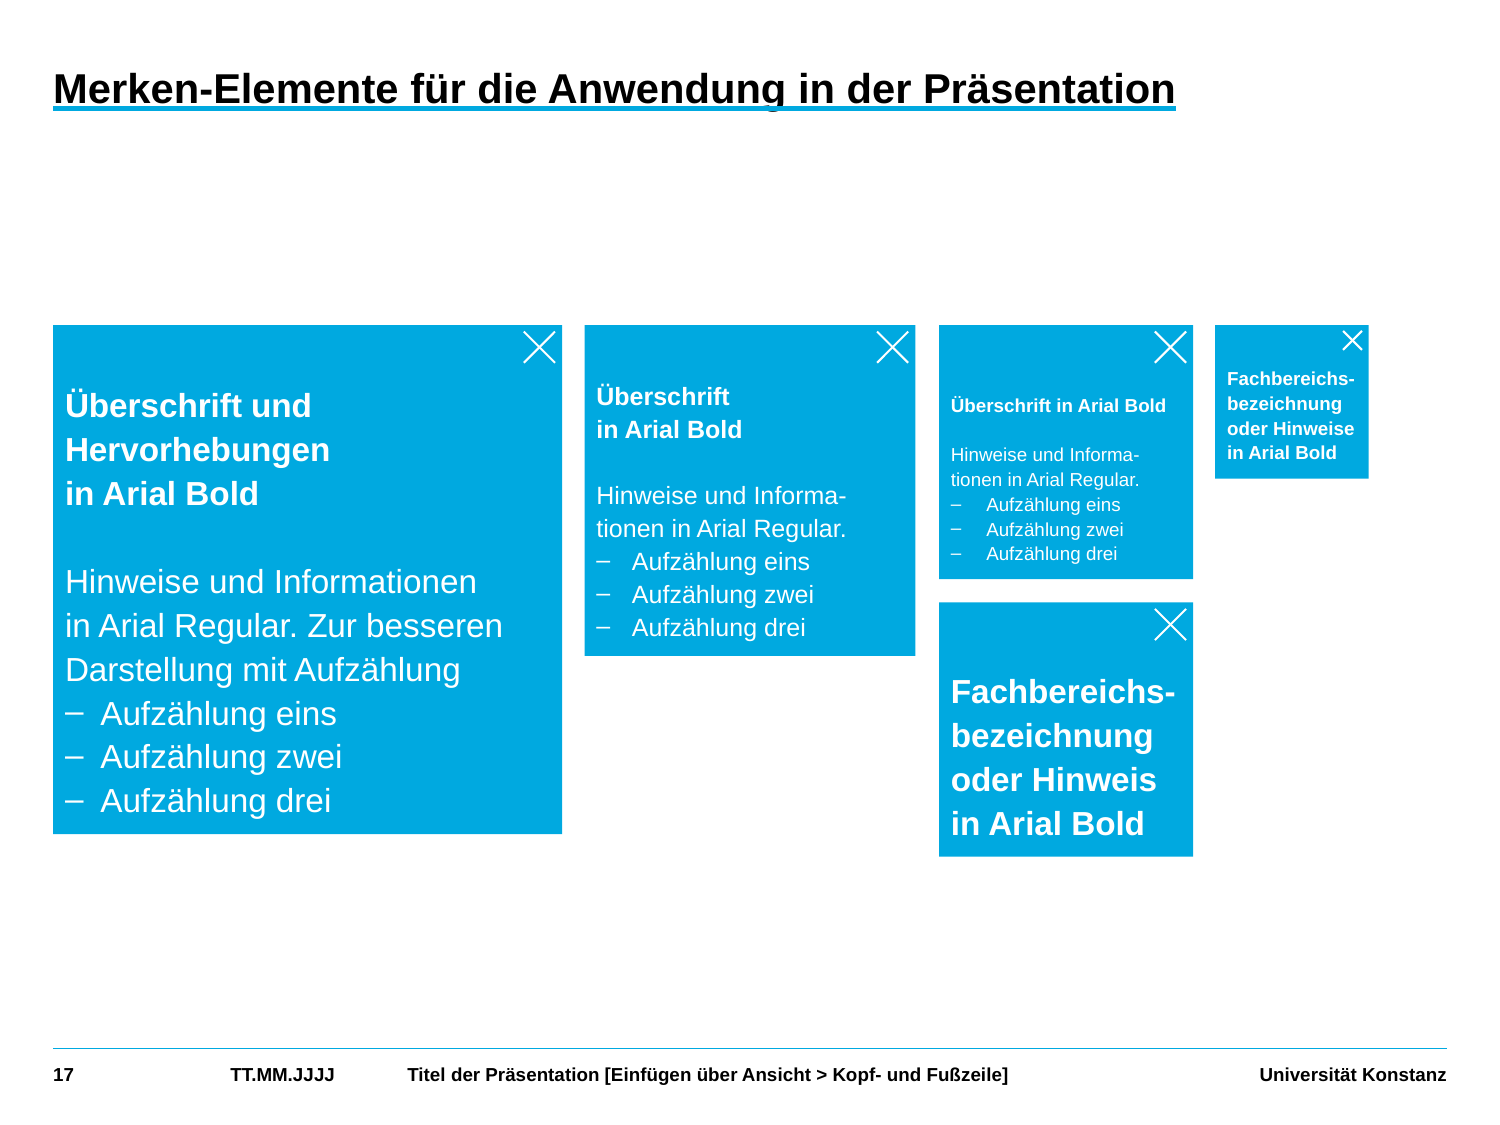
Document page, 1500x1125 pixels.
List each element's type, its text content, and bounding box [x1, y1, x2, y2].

title Merken-Elemente für die Anwendung in der Präsentation [53, 66, 1447, 244]
text_box Überschrift in Arial Bold Hinweise und Informa-tionen in Arial Regular. Aufzählung eins Aufzählung zwei Aufzählung drei [584, 325, 916, 656]
text_box Überschrift in Arial Bold Hinweise und Informa-tionen in Arial Regular. Aufzählung eins Aufzählung zwei Aufzählung drei [939, 325, 1194, 580]
text_box Fachbereichs-bezeichnung oder Hinweise in Arial Bold [1215, 325, 1369, 479]
text_box Fachbereichs-bezeichnung oder Hinweis in Arial Bold [939, 602, 1194, 857]
text_box Überschrift und Hervorhebungen in Arial Bold Hinweise und Informationen in Arial Regular. Zur besseren Darstellung mit Aufzählung Aufzählung eins Aufzählung zwei Aufzählung drei [53, 325, 563, 835]
